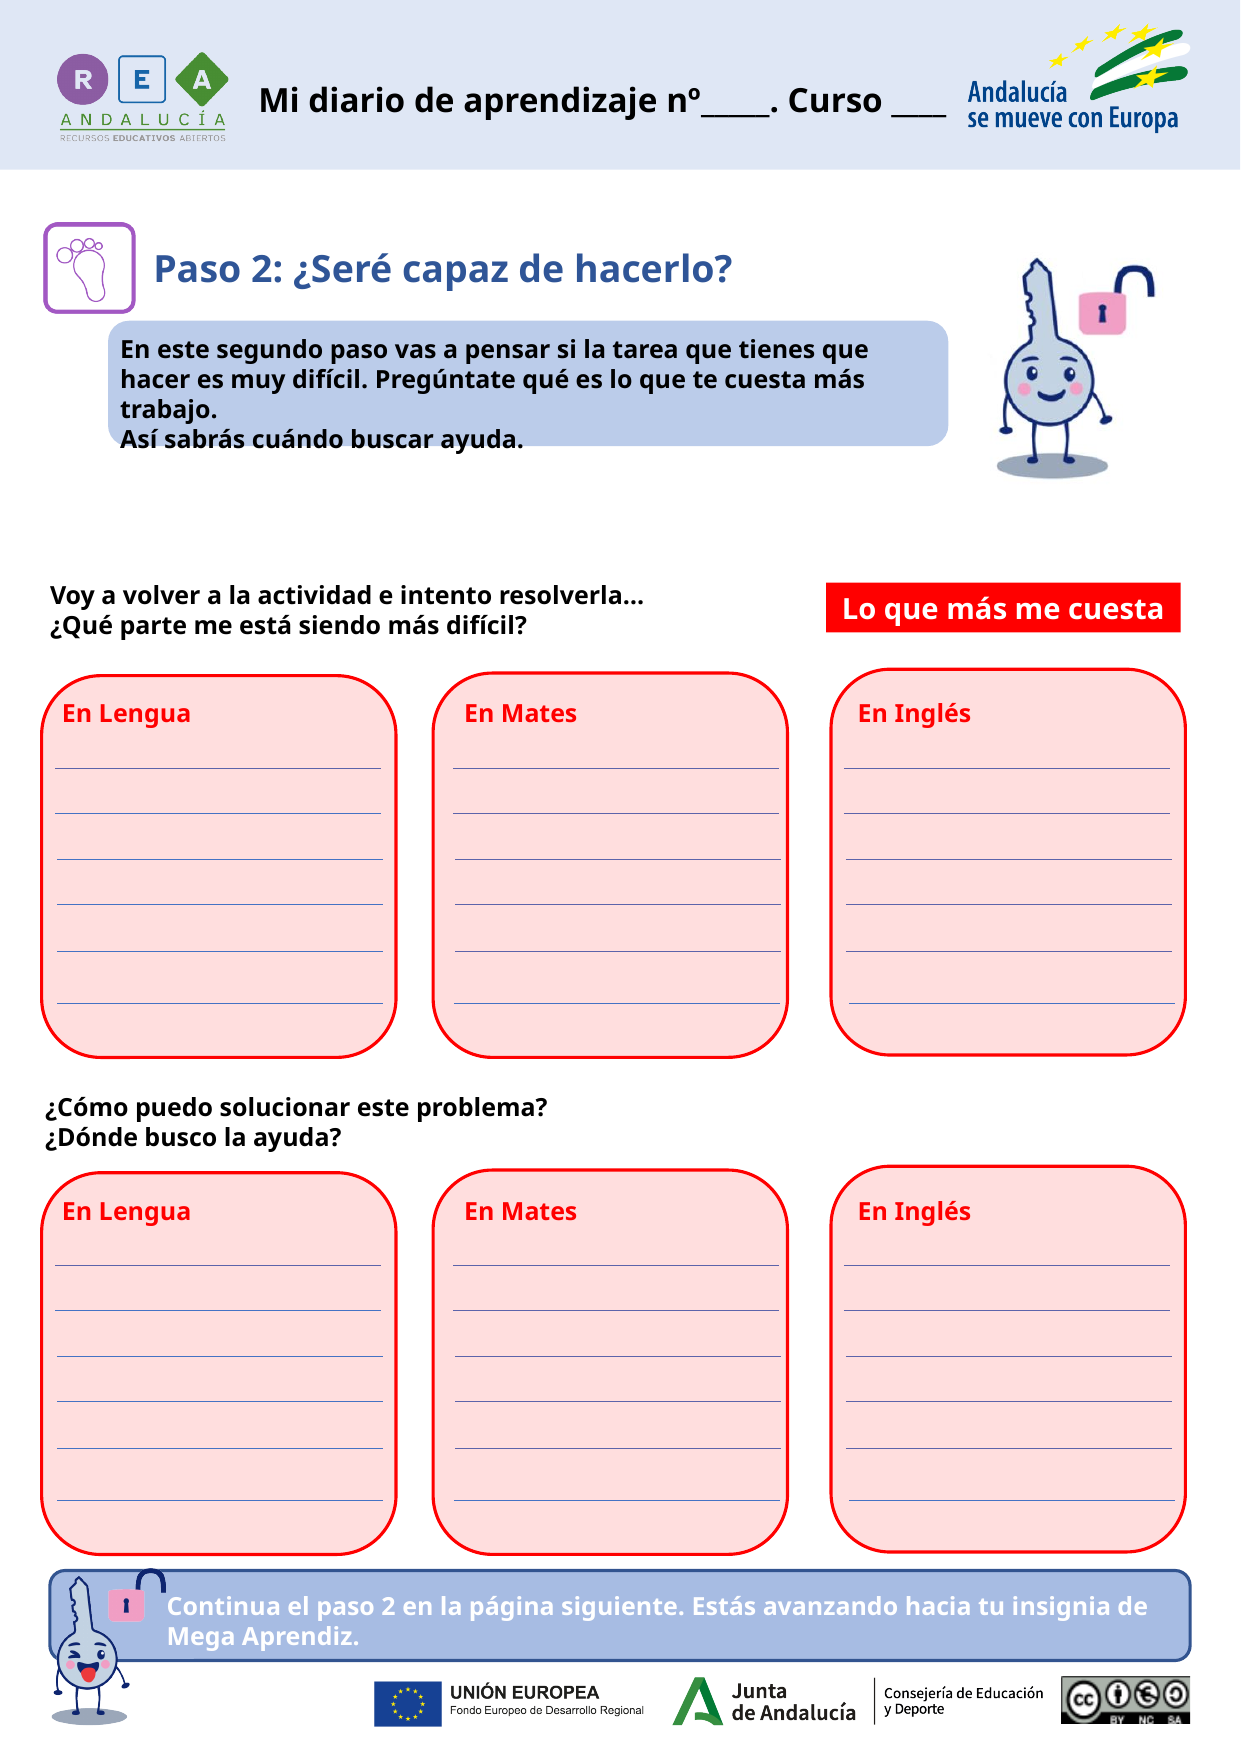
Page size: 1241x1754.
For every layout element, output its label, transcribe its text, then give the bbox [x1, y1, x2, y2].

text_box Paso 2: ¿Seré capaz de hacerlo? [138, 237, 749, 298]
text_box En Lengua [47, 690, 207, 736]
text_box [0, 0, 1241, 170]
text_box [433, 1170, 788, 1555]
text_box En Inglés [842, 690, 987, 736]
text_box En Lengua [47, 1187, 207, 1233]
text_box [41, 675, 397, 1058]
text_box [193, 1570, 1191, 1661]
text_box [831, 669, 1186, 1056]
picture [963, 218, 1177, 496]
text_box ¿Cómo puedo solucionar este problema? ¿Dónde busco la ayuda? [30, 1084, 570, 1160]
picture [961, 21, 1197, 139]
text_box En Mates [449, 690, 593, 736]
picture [43, 47, 242, 146]
text_box Lo que más me cuesta [826, 582, 1181, 633]
picture [11, 1553, 193, 1735]
text_box En Inglés [842, 1187, 987, 1233]
text_box Continua el paso 2 en la página siguiente. Estás avanzando hacia tu insignia de Mega Aprendiz. [151, 1583, 1166, 1640]
text_box [433, 673, 788, 1058]
text_box Voy a volver a la actividad e intento resolverla… ¿Qué parte me está siendo más difícil? [35, 571, 667, 647]
text_box En Mates [449, 1187, 593, 1233]
text_box [115, 320, 942, 326]
text_box [831, 1166, 1186, 1553]
text_box [41, 1172, 397, 1555]
picture [353, 1652, 1191, 1740]
text_box En este segundo paso vas a pensar si la tarea que tienes que hacer es muy difícil. Pregúntate qué es lo que te cuesta más trabajo. Así sabrás cuándo buscar ayuda. [105, 326, 962, 462]
text_box Mi diario de aprendizaje nº_____. Curso ____ [243, 71, 961, 127]
picture [43, 222, 136, 314]
